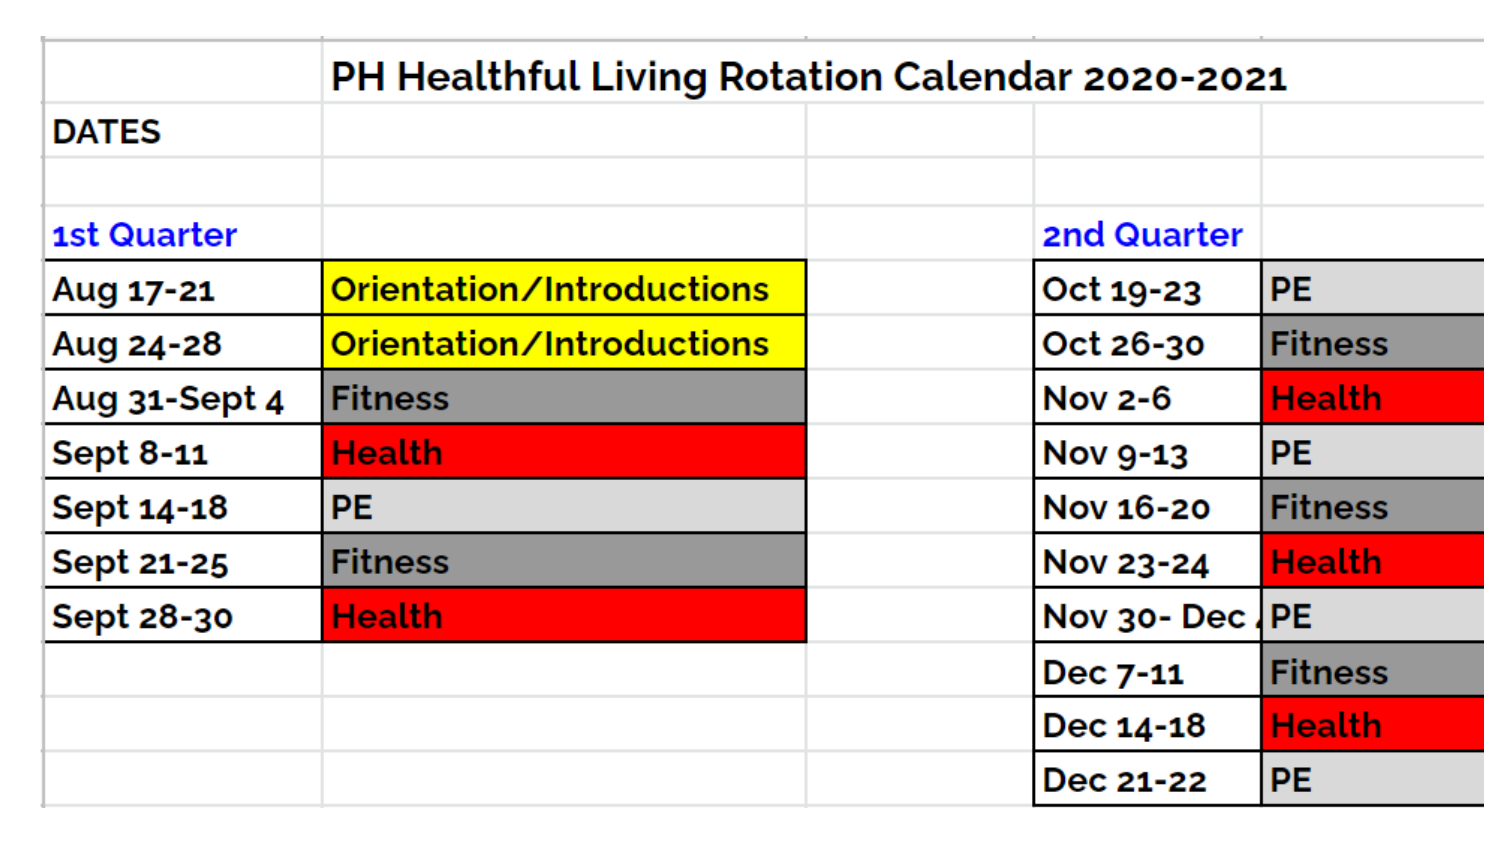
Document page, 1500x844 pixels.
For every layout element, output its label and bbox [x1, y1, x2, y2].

picture [40, 36, 1484, 808]
